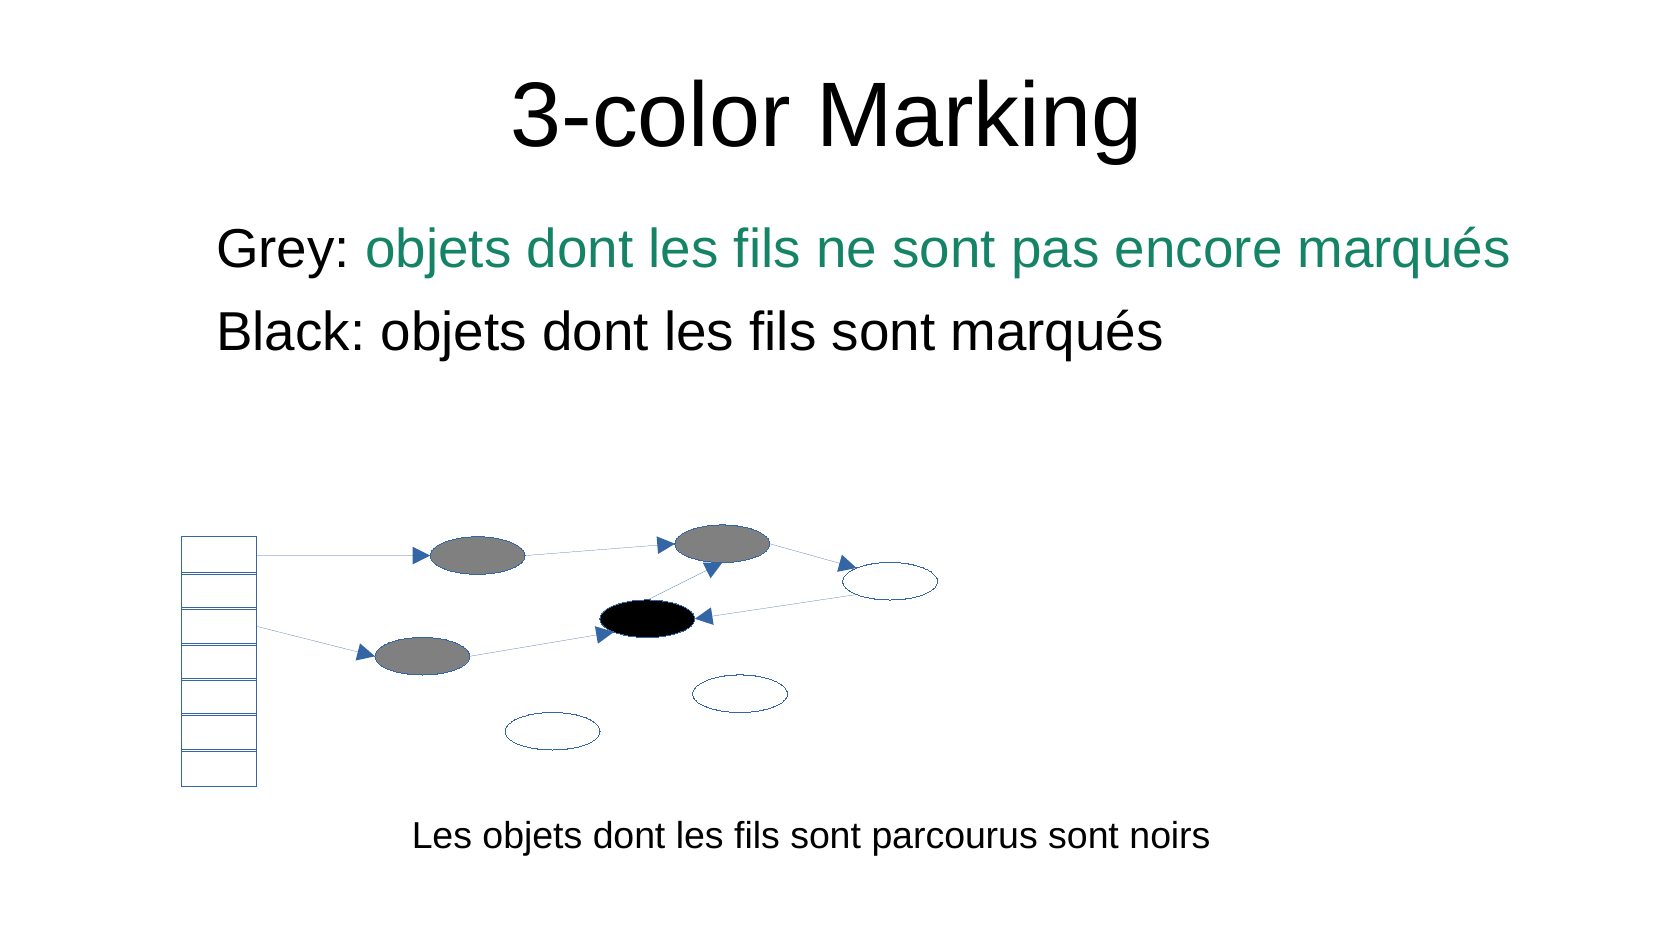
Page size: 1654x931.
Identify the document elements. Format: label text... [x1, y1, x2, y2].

text_box [430, 536, 525, 575]
text_box [675, 524, 770, 563]
text_box [375, 637, 470, 676]
text_box [599, 599, 695, 638]
text_box Les objets dont les fils sont parcourus sont noirs [397, 807, 1449, 907]
title 3-color Marking [82, 37, 1571, 193]
list Grey: objets dont les fils ne sont pas encore marqués Black: objets dont les fils sont marqués [82, 217, 1571, 488]
